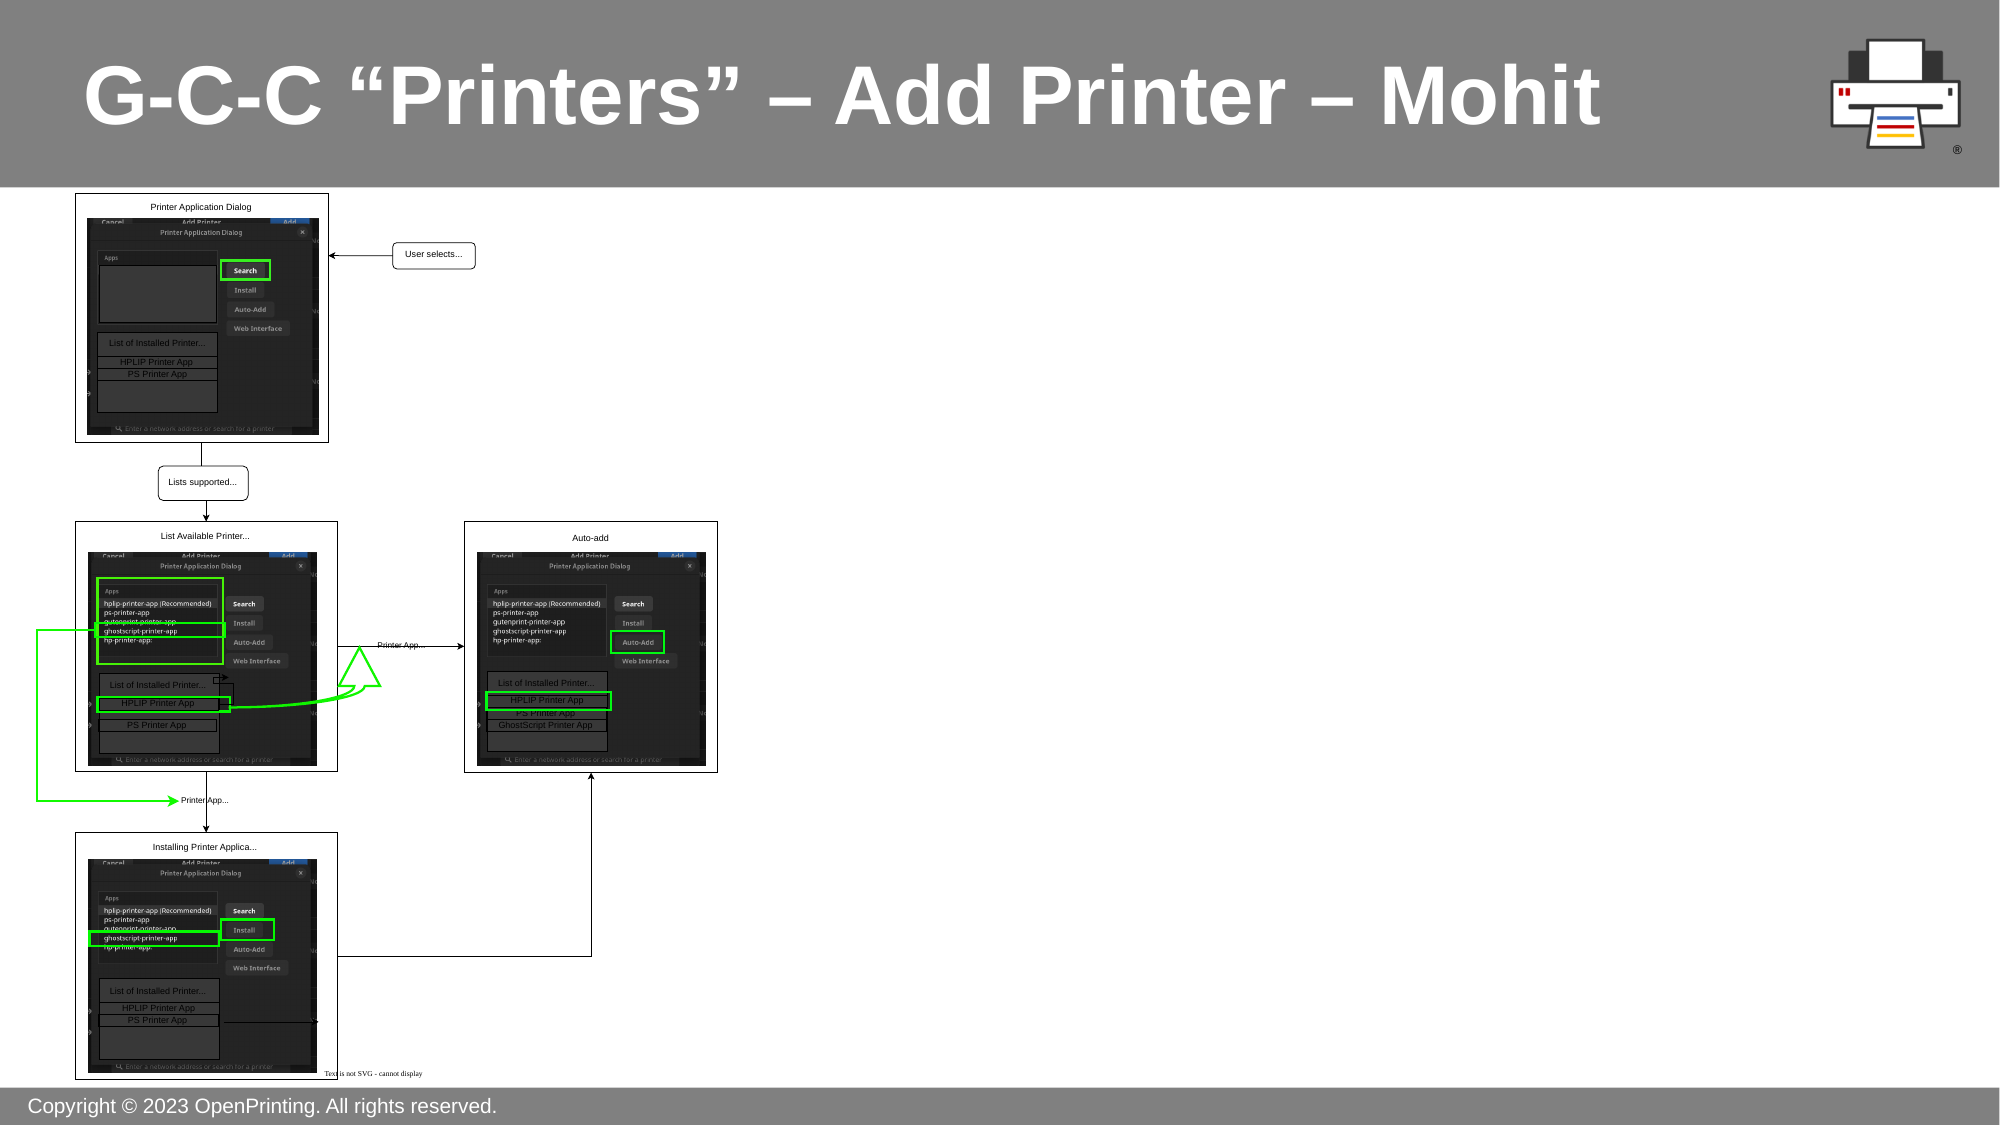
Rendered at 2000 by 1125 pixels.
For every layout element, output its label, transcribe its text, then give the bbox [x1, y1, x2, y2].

picture [30, 192, 719, 1081]
picture [1825, 33, 1966, 154]
title G-C-C “Printers” – Add Printer – Mohit [75, 7, 1786, 175]
